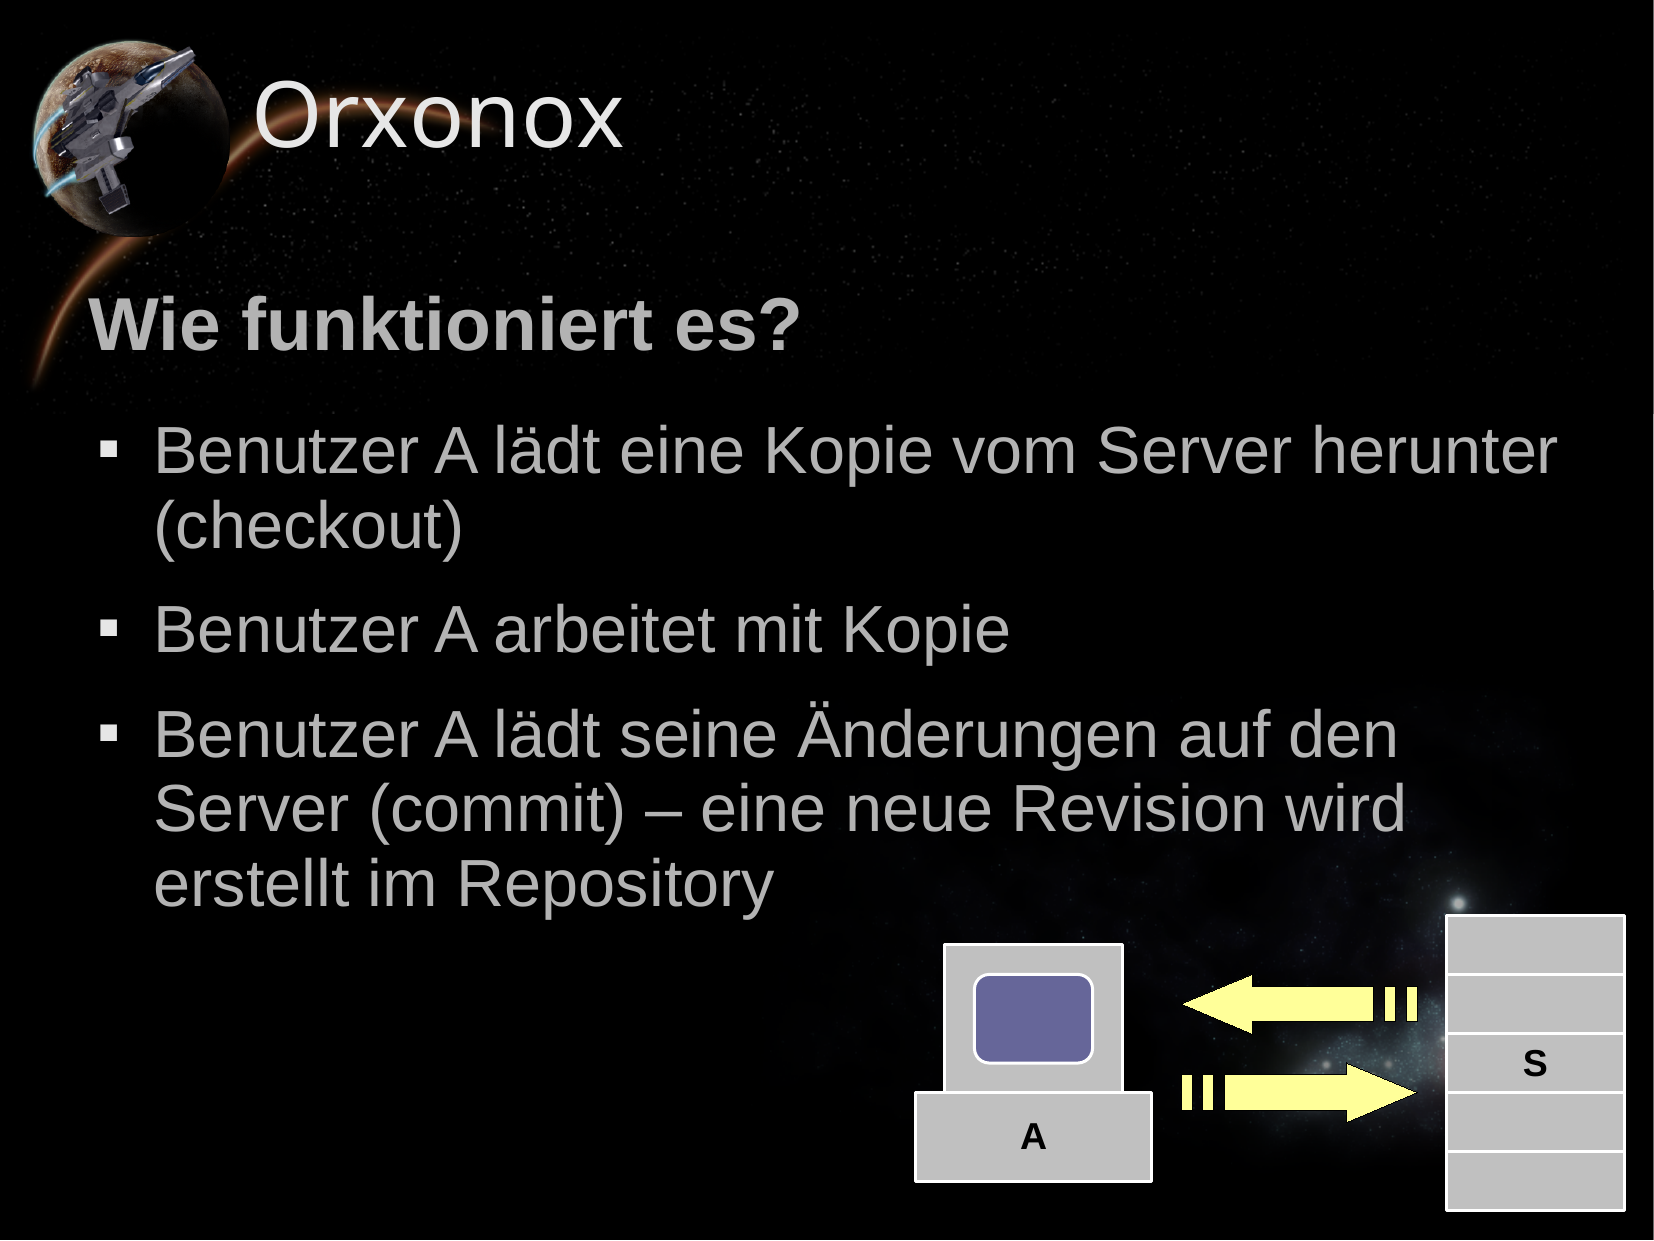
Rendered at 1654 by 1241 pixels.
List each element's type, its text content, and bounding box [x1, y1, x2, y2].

text_box [1181, 1074, 1193, 1111]
picture [644, 590, 1654, 1240]
text_box [1202, 1074, 1214, 1111]
text_box [1446, 915, 1625, 1033]
text_box [1181, 974, 1374, 1035]
text_box S [1446, 1033, 1625, 1092]
text_box [1446, 1092, 1625, 1211]
text_box [944, 944, 1123, 1092]
text_box A [915, 1092, 1152, 1182]
title Wie funktioniert es? [88, 265, 1577, 384]
text_box [1406, 986, 1418, 1022]
picture [0, 0, 1654, 521]
text_box [1224, 1062, 1418, 1123]
list Benutzer A lädt eine Kopie vom Server herunter (checkout) Benutzer A arbeitet mit Kopie Benutzer A lädt seine Änderungen auf den Server (commit) – eine neue Revision wird erstellt im Repository [82, 413, 1571, 1232]
text_box [1384, 986, 1396, 1022]
